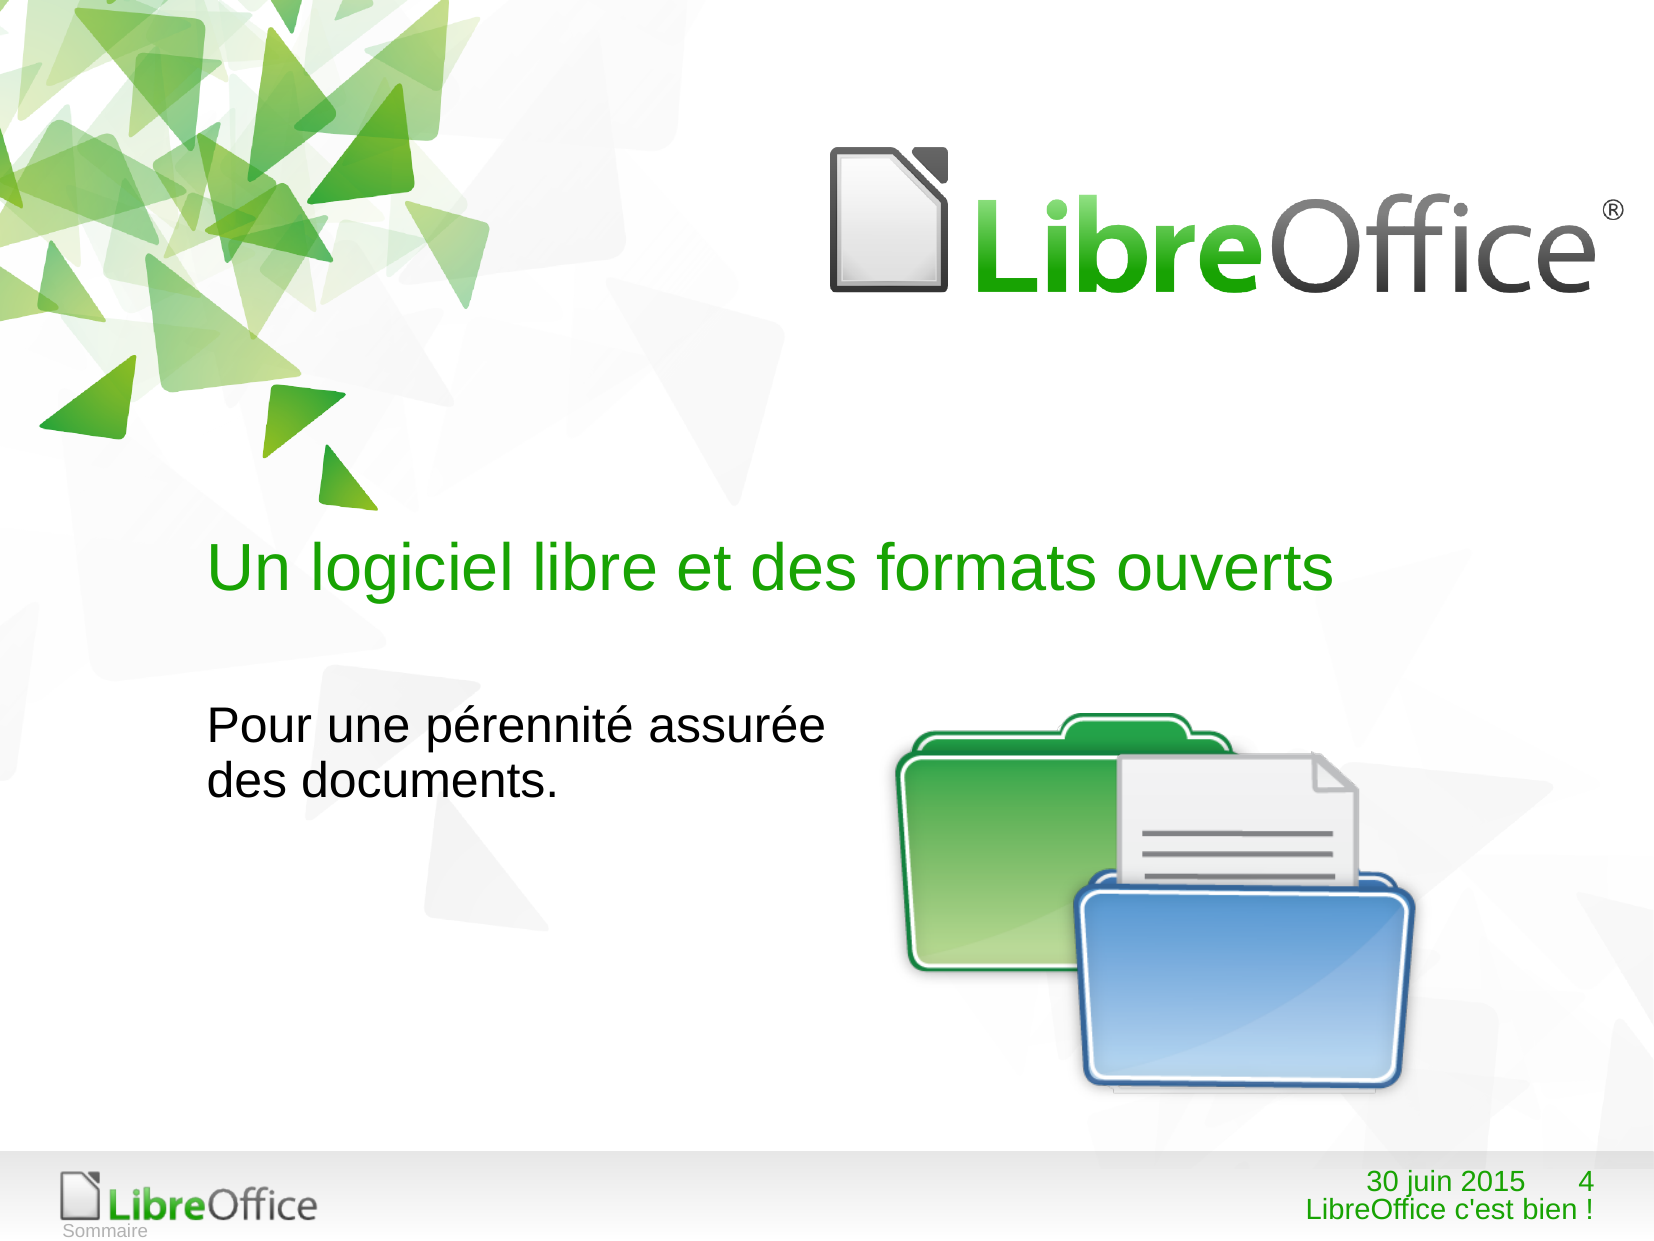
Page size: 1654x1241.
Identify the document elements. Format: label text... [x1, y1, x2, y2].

picture [873, 548, 1654, 1169]
picture [41, 1152, 337, 1240]
picture [0, 0, 1654, 948]
title Un logiciel libre et des formats ouverts [206, 478, 1477, 656]
list Pour une pérennité assurée des documents. [206, 696, 827, 1133]
